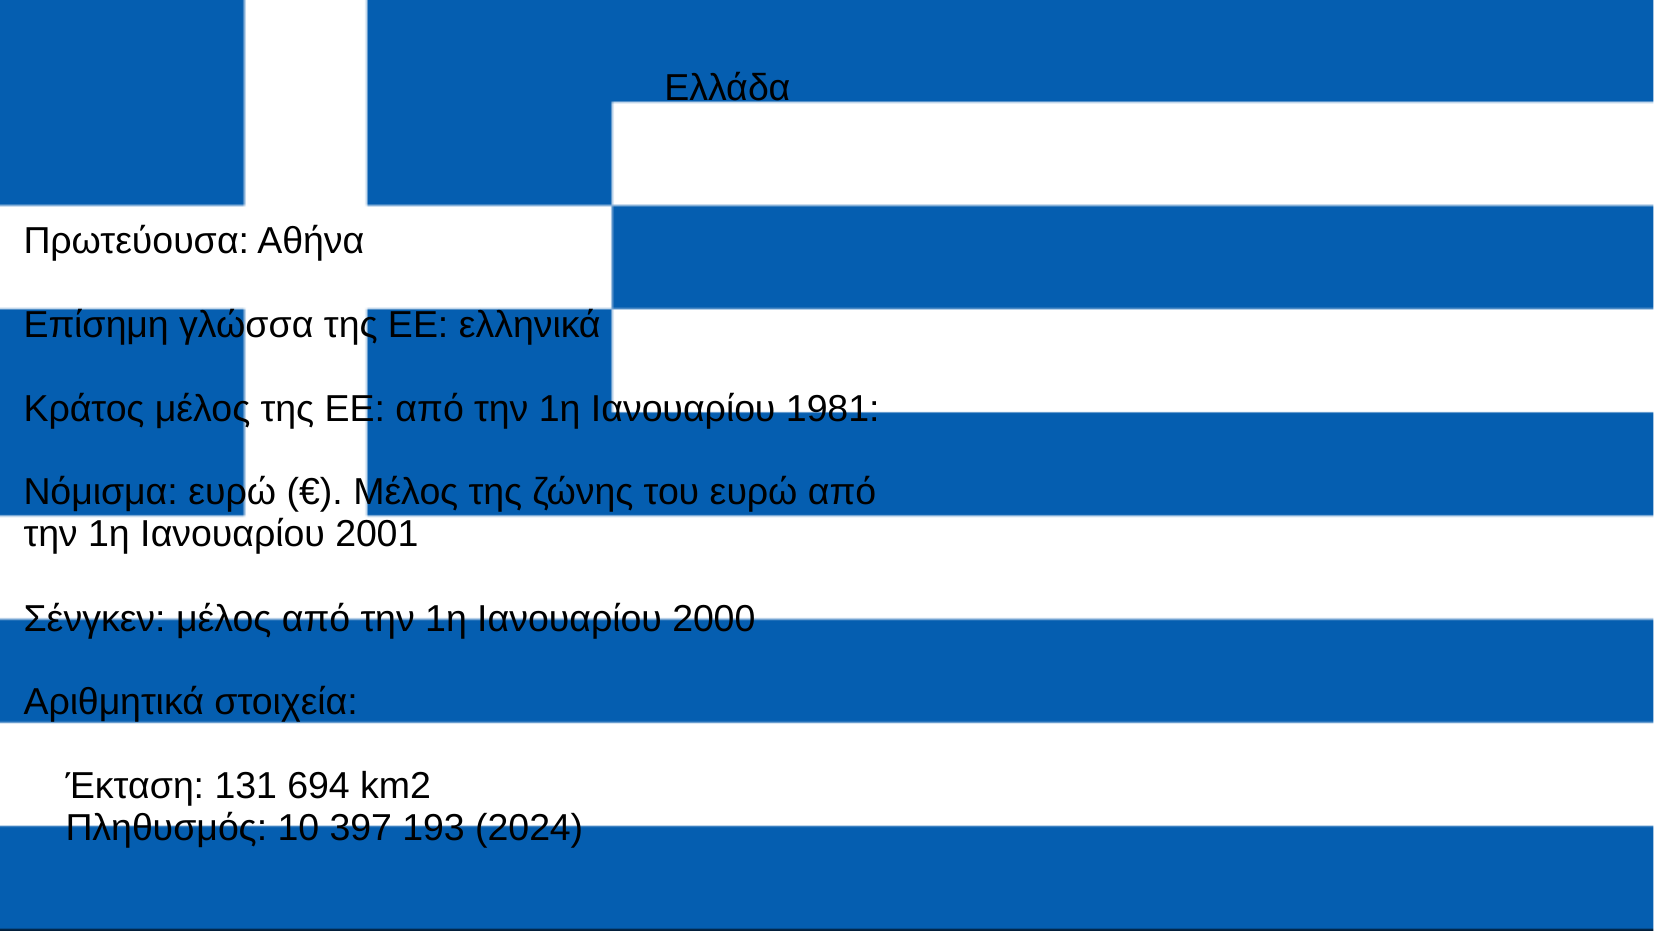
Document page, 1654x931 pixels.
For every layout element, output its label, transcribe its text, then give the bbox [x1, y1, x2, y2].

picture [0, 0, 1654, 931]
text_box Πρωτεύουσα: Αθήνα Επίσημη γλώσσα της ΕΕ: ελληνικά Κράτος μέλος της ΕΕ: από την 1η Ιανουαρίου 1981: Νόμισμα: ευρώ (€). Μέλος της ζώνης του ευρώ από την 1η Ιανουαρίου 2001 Σένγκεν: μέλος από την 1η Ιανουαρίου 2000 Αριθμητικά στοιχεία: Έκταση: 131 694 km2 Πληθυσμός: 10 397 193 (2024) [8, 211, 945, 857]
text_box Ελλάδα [649, 59, 827, 116]
